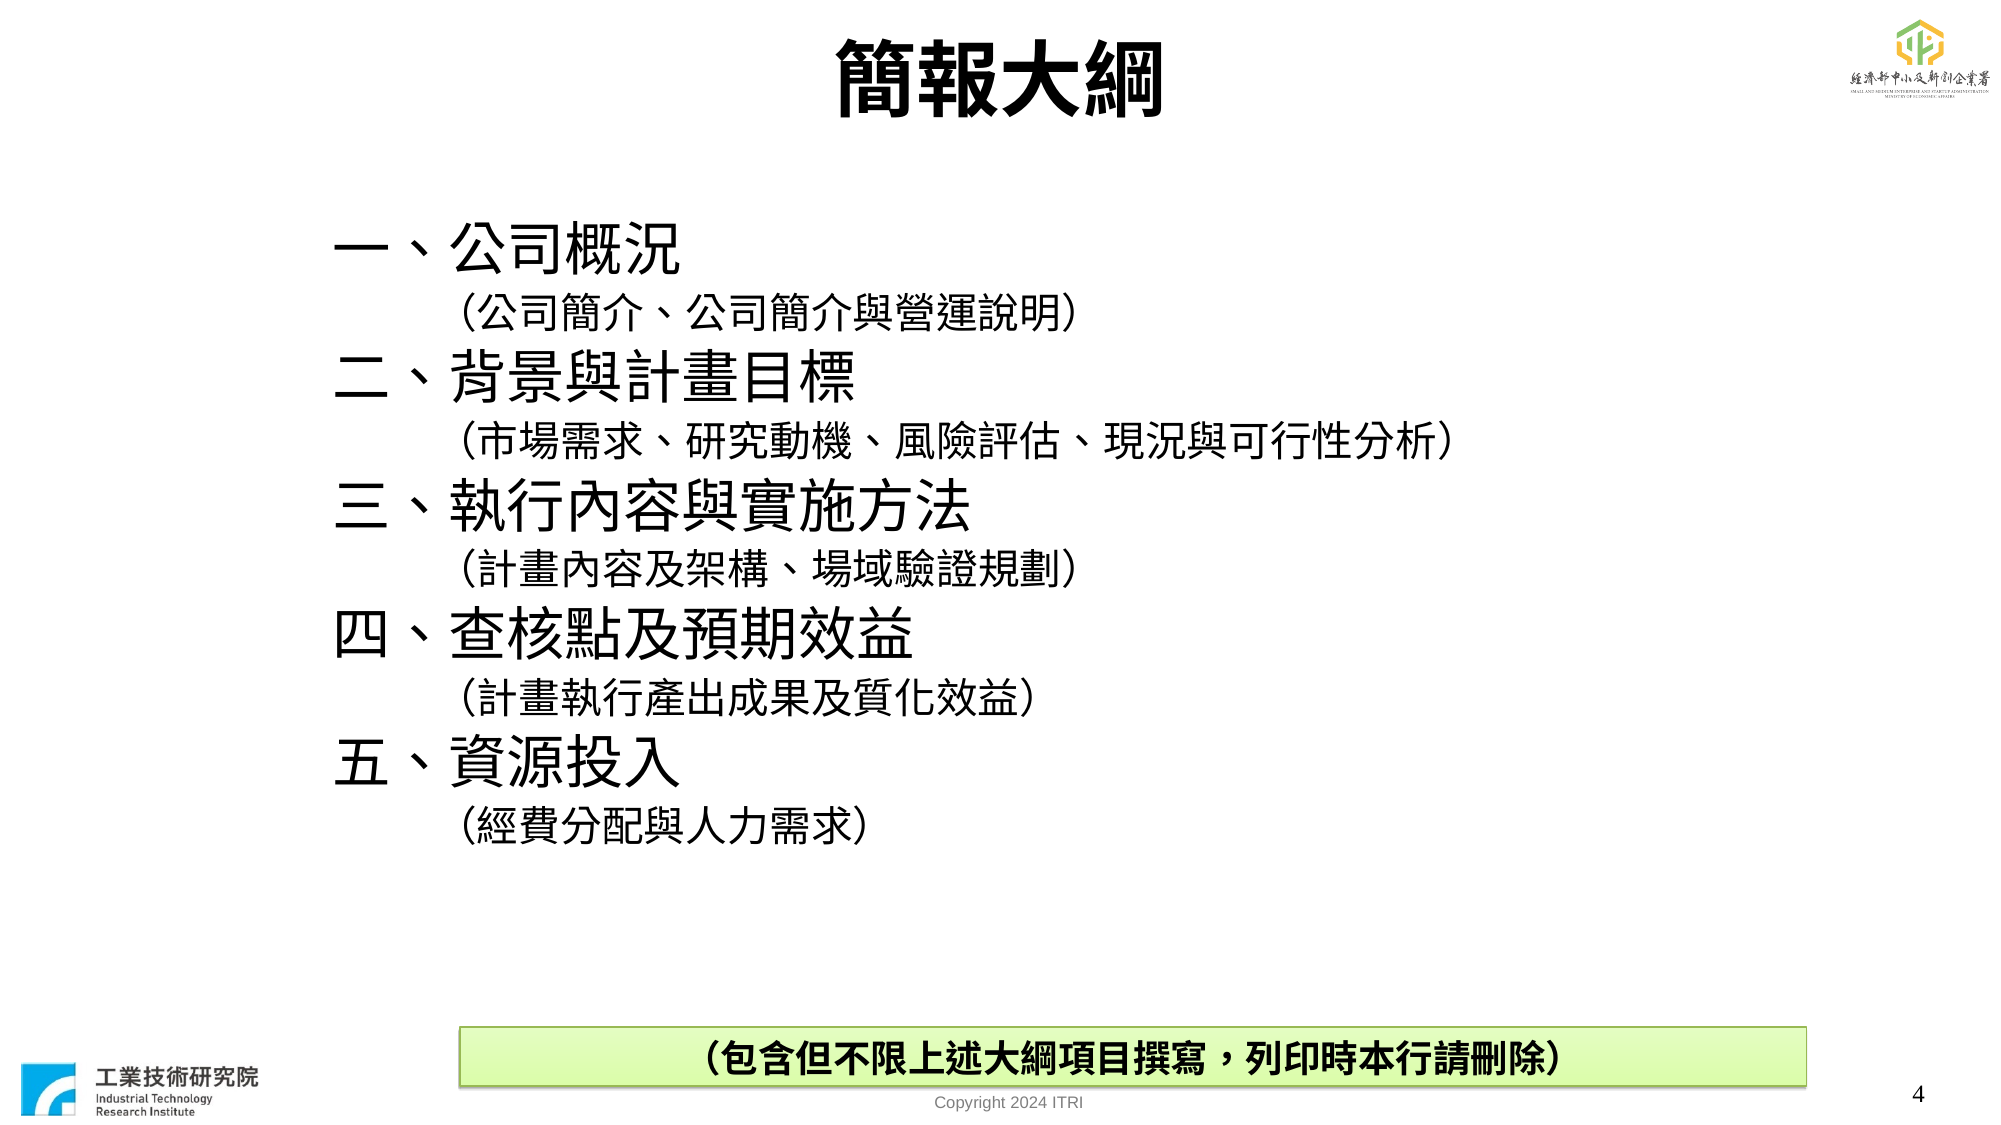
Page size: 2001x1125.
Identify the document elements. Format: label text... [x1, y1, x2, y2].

text_box 4 [1897, 1070, 1983, 1121]
text_box （包含但不限上述大綱項目撰寫，列印時本行請刪除） [460, 1027, 1806, 1086]
list 一、公司概況 （公司簡介、公司簡介與營運說明） 二、背景與計畫目標 （市場需求、研究動機、風險評估、現況與可行性分析） 三、執行內容與實施方法 （計畫內容及架構、場域驗證規劃） 四、查核點及預期效益 （計畫執行產出成果及質化效益） 五、資源投入 （經費分配與人力需求） [329, 210, 1611, 915]
title 簡報大綱 [407, 19, 1593, 112]
